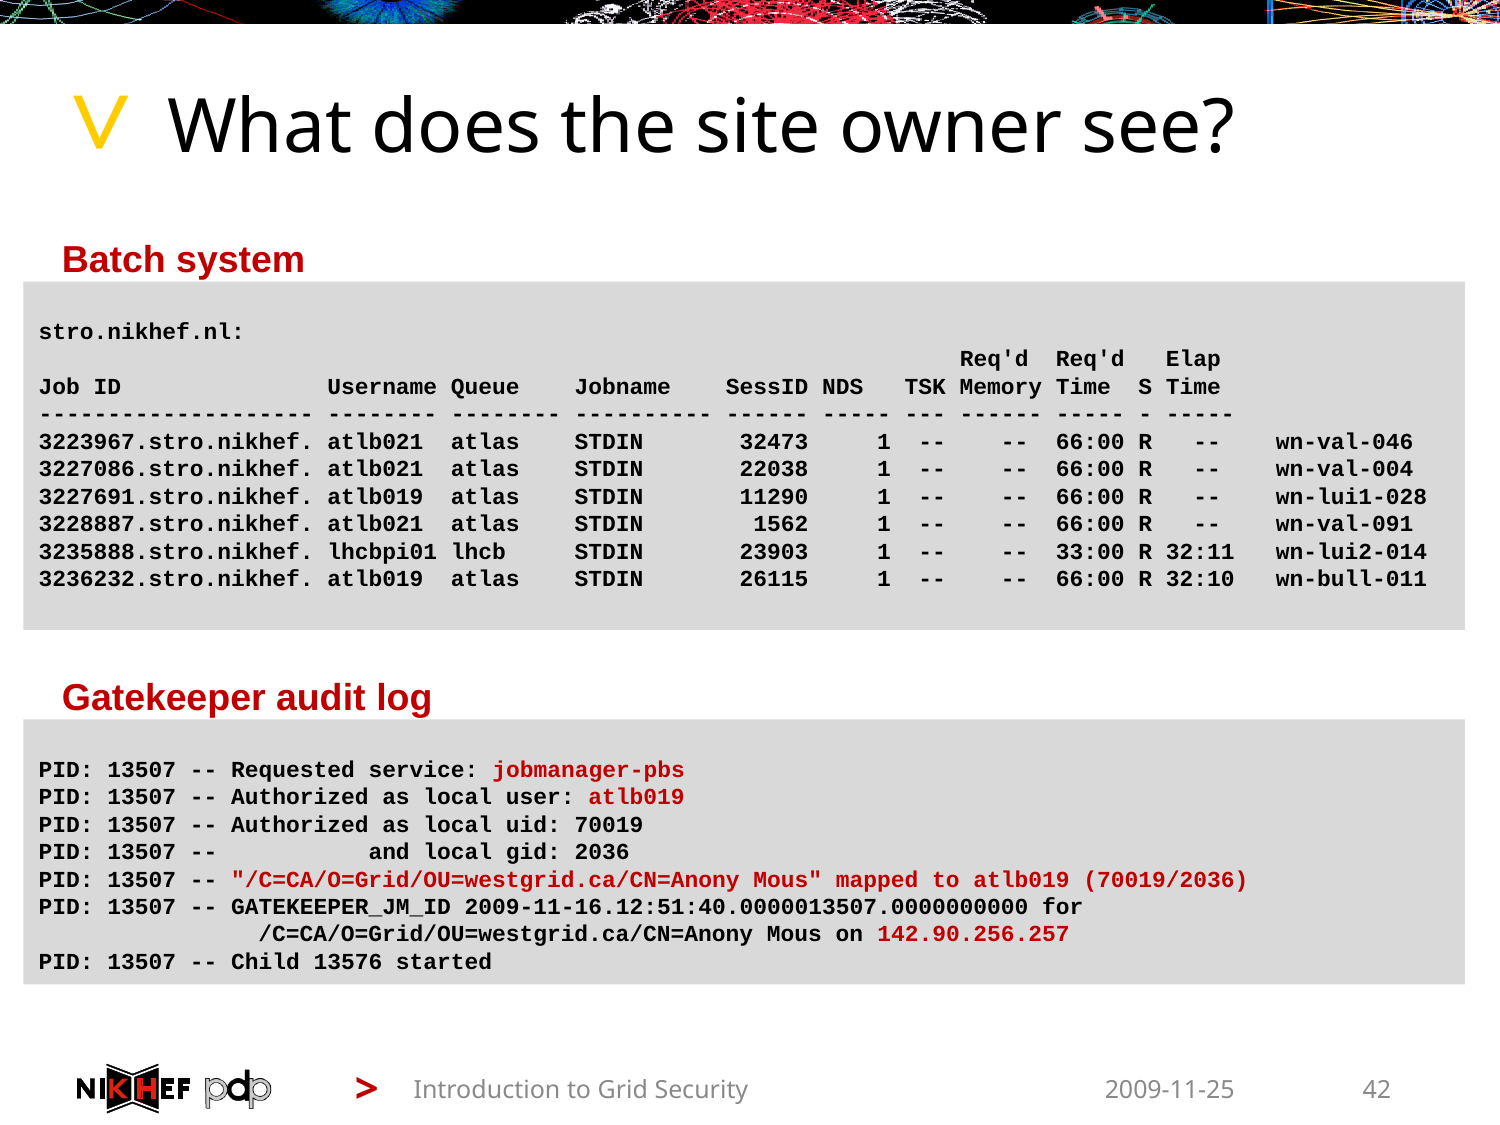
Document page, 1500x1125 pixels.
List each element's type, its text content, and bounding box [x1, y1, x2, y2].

text_box Introduction to Grid Security [398, 1066, 938, 1103]
text_box 2009-11-25 [1089, 1066, 1266, 1103]
title What does the site owner see? [152, 56, 1426, 188]
text_box Batch system [46, 227, 645, 288]
text_box PID: 13507 -- Requested service: jobmanager-pbs PID: 13507 -- Authorized as local user: atlb019 PID: 13507 -- Authorized as local uid: 70019 PID: 13507 -- and local gid: 2036 PID: 13507 -- "/C=CA/O=Grid/OU=westgrid.ca/CN=Anony Mous" mapped to atlb019 (70019/2036) PID: 13507 -- GATEKEEPER_JM_ID 2009-11-16.12:51:40.0000013507.0000000000 for /C=CA/O=Grid/OU=westgrid.ca/CN=Anony Mous on 142.90.256.257 PID: 13507 -- Child 13576 started [23, 719, 1465, 985]
text_box stro.nikhef.nl: Req'd Req'd Elap Job ID Username Queue Jobname SessID NDS TSK Memory Time S Time -------------------- -------- -------- ---------- ------ ----- --- ------ ----- - ----- 3223967.stro.nikhef. atlb021 atlas STDIN 32473 1 -- -- 66:00 R -- wn-val-046 3227086.stro.nikhef. atlb021 atlas STDIN 22038 1 -- -- 66:00 R -- wn-val-004 3227691.stro.nikhef. atlb019 atlas STDIN 11290 1 -- -- 66:00 R -- wn-lui1-028 3228887.stro.nikhef. atlb021 atlas STDIN 1562 1 -- -- 66:00 R -- wn-val-091 3235888.stro.nikhef. lhcbpi01 lhcb STDIN 23903 1 -- -- 33:00 R 32:11 wn-lui2-014 3236232.stro.nikhef. atlb019 atlas STDIN 26115 1 -- -- 66:00 R 32:10 wn-bull-011 [23, 281, 1465, 630]
text_box 43 [1347, 1066, 1426, 1102]
text_box Gatekeeper audit log [46, 665, 645, 727]
